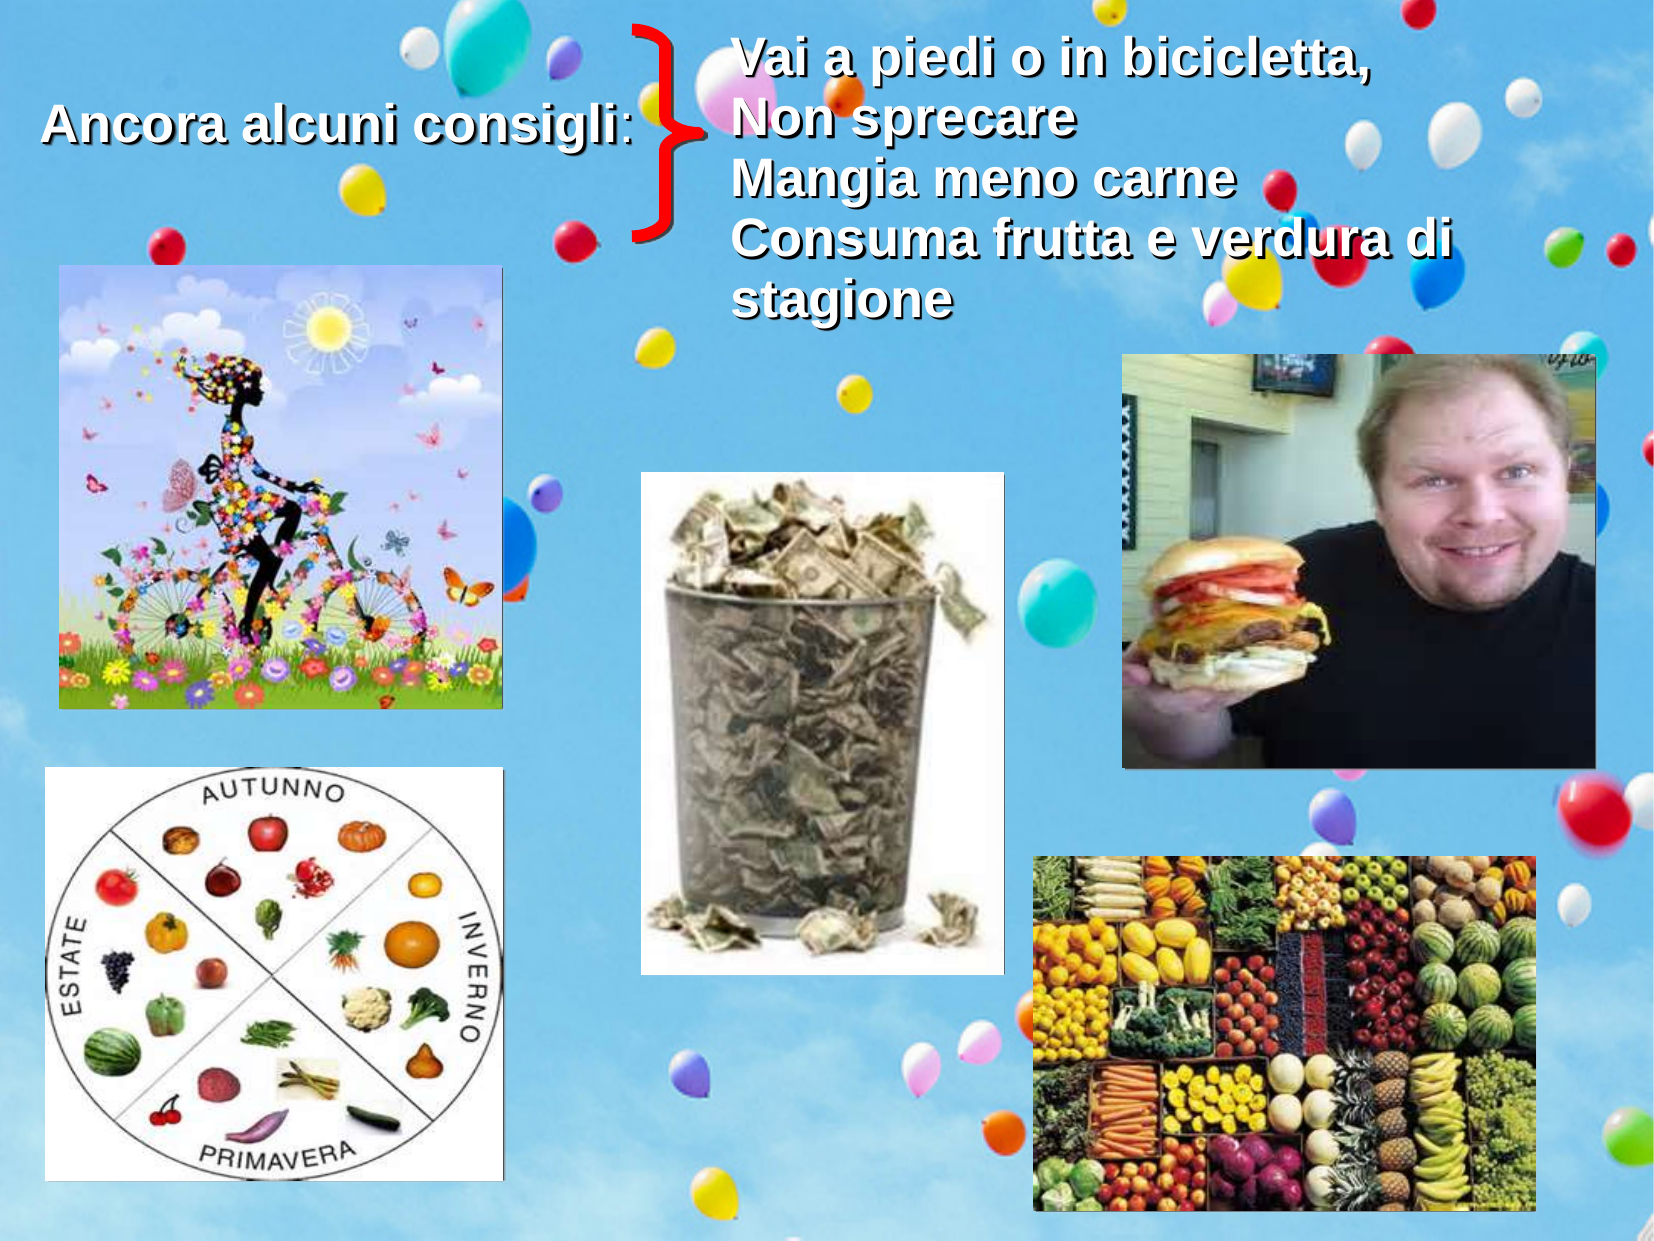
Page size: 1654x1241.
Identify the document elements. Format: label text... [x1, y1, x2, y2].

picture [0, 0, 1654, 1241]
text_box Ancora alcuni consigli: [11, 89, 662, 181]
text_box Vai a piedi o in bicicletta, Non sprecare Mangia meno carne Consuma frutta e verdura di stagione [715, 15, 1654, 376]
